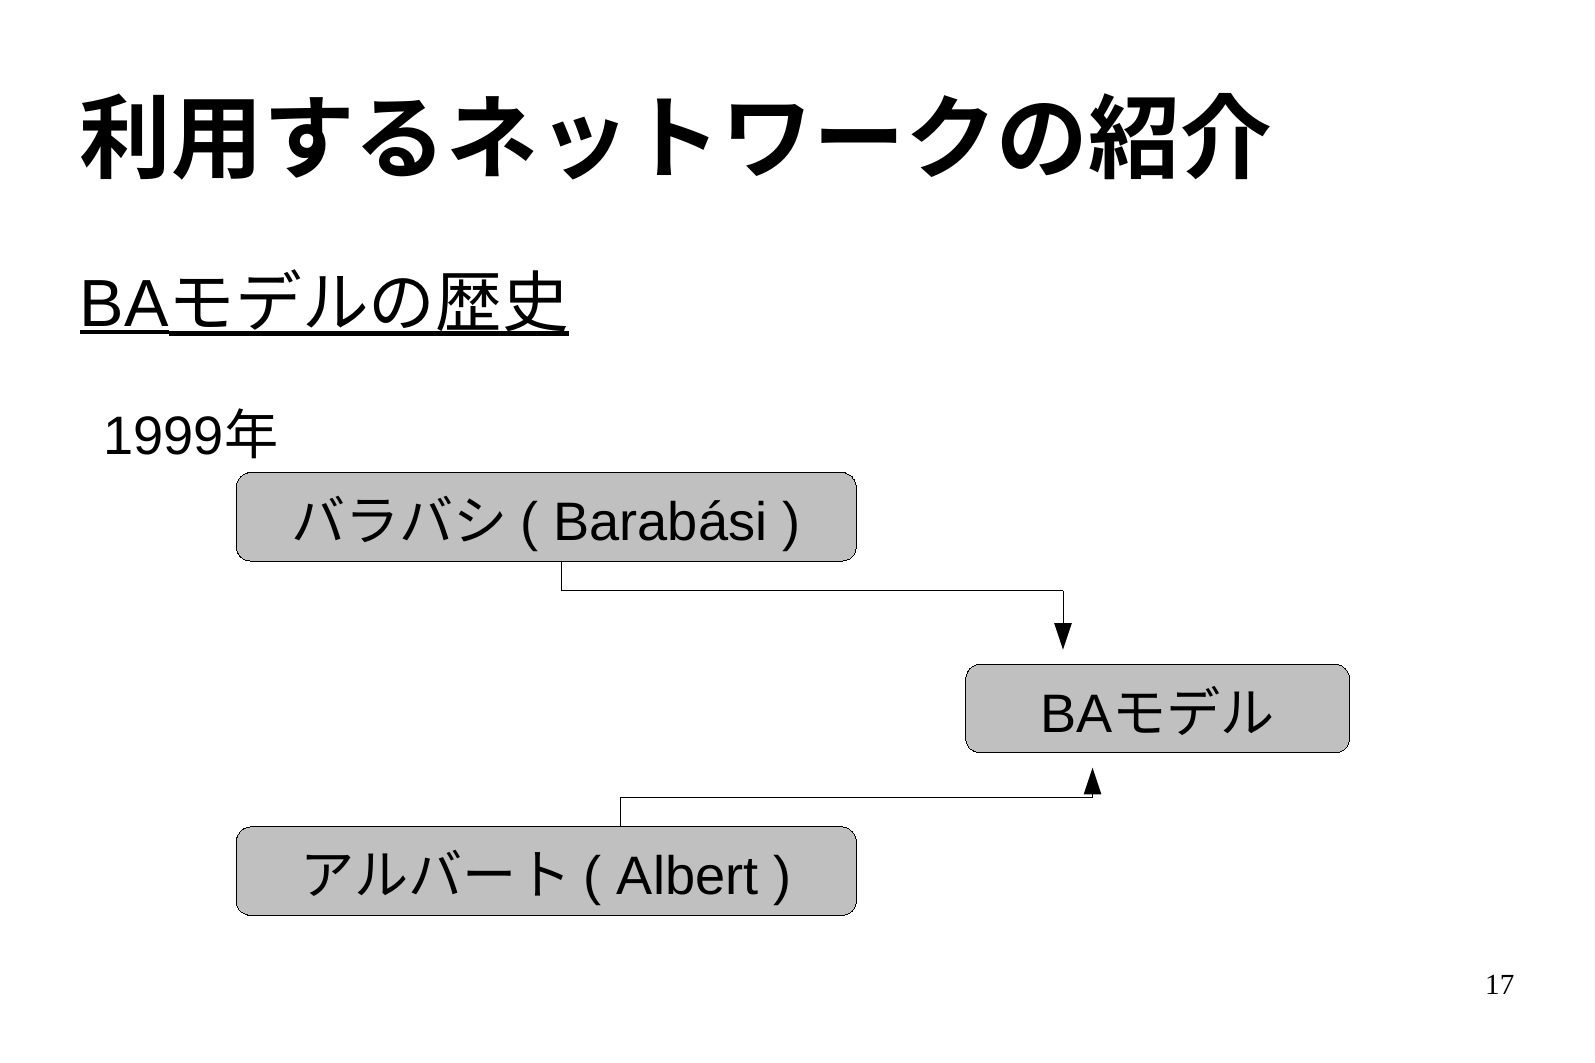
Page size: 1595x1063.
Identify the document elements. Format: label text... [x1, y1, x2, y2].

text_box アルバート ( Albert ) [236, 826, 857, 916]
text_box 1999年 [88, 383, 296, 460]
text_box BAモデル [965, 664, 1350, 753]
subtitle BAモデルの歴史 [79, 248, 1515, 936]
text_box バラバシ ( Barabási ) [236, 472, 857, 562]
title 利用するネットワークの紹介 [79, 49, 1515, 213]
